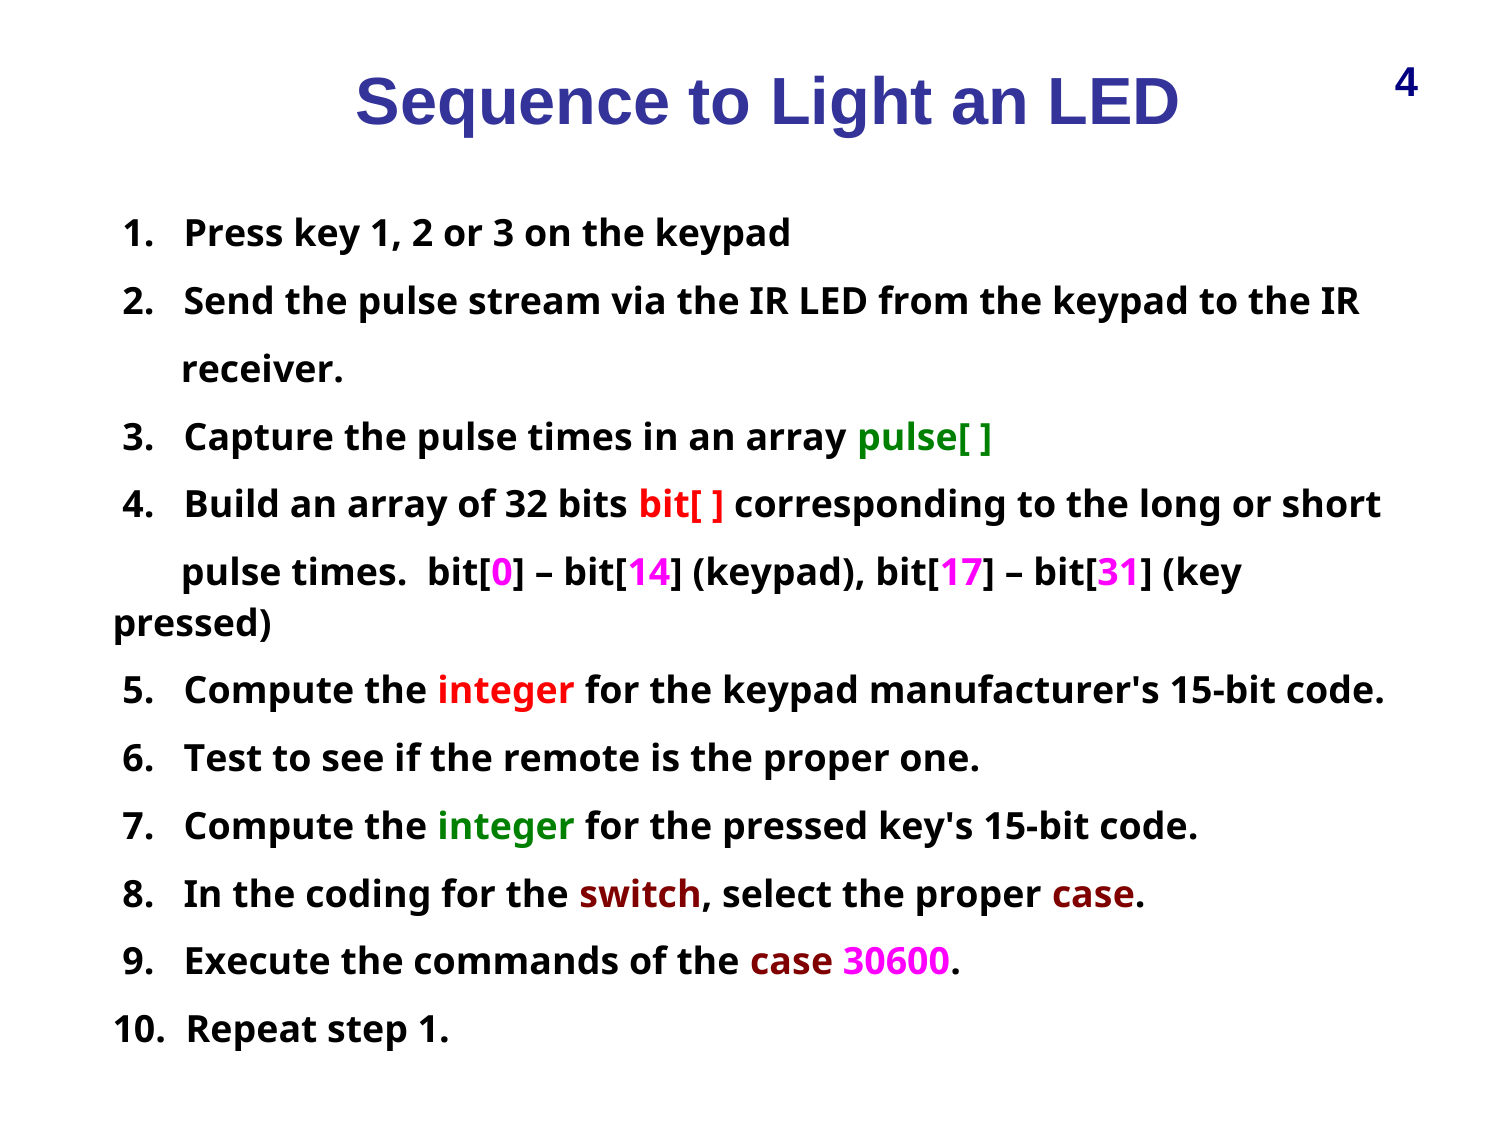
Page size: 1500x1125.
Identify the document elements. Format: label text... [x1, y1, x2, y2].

subtitle 1. Press key 1, 2 or 3 on the keypad 2. Send the pulse stream via the IR LED from the keypad to the IR receiver. 3. Capture the pulse times in an array pulse[ ] 4. Build an array of 32 bits bit[ ] corresponding to the long or short pulse times. bit[0] – bit[14] (keypad), bit[17] – bit[31] (key pressed) 5. Compute the integer for the keypad manufacturer's 15-bit code. 6. Test to see if the remote is the proper one. 7. Compute the integer for the pressed key's 15-bit code. 8. In the coding for the switch, select the proper case. 9. Execute the commands of the case 30600. 10. Repeat step 1. [112, 245, 1388, 1015]
title Sequence to Light an LED [225, 52, 1313, 150]
text_box 4 [1350, 47, 1463, 113]
